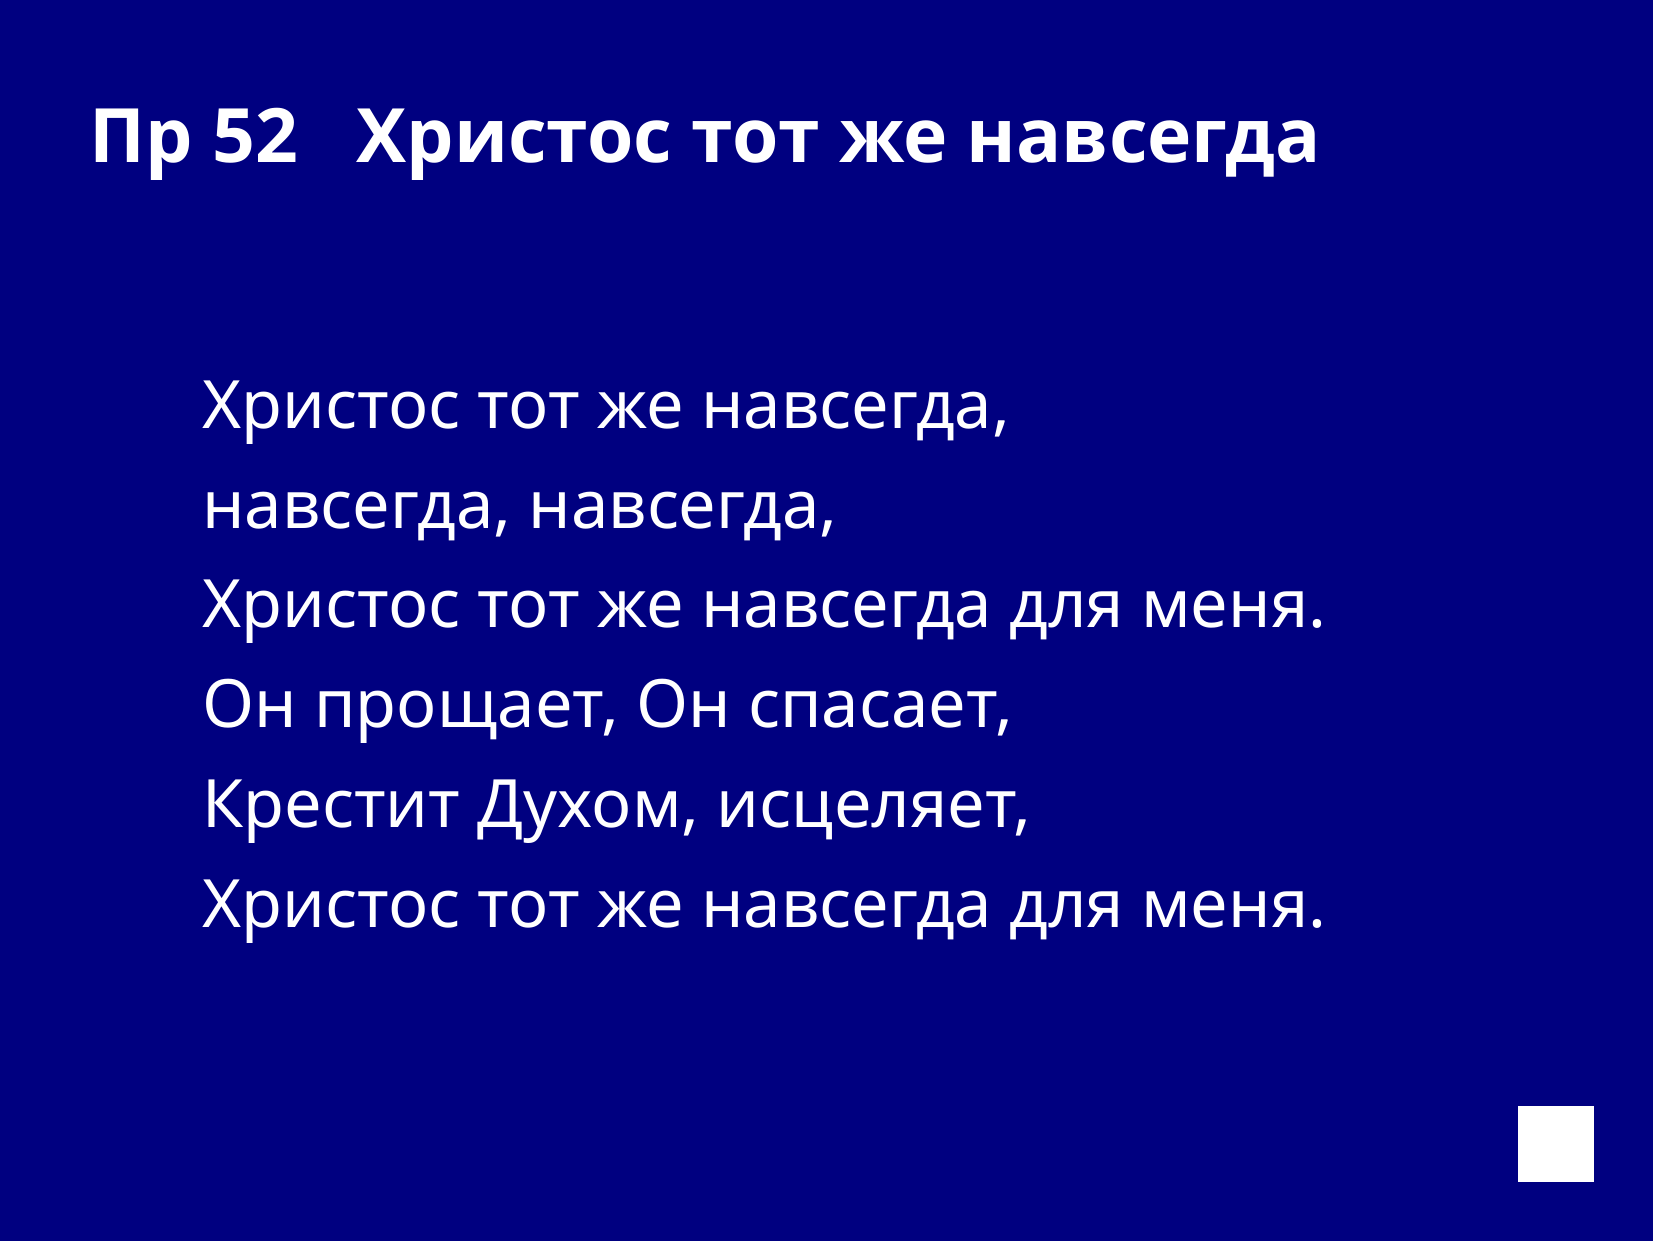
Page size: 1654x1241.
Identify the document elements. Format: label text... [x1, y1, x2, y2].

text_box [1518, 1106, 1594, 1182]
text_box Пр 52 Христос тот же навсегда [75, 75, 1576, 188]
text_box Христос тот же навсегда, навсегда, навсегда, Христос тот же навсегда для меня. Он прощает, Он спасает, Крестит Духом, исцеляет, Христос тот же навсегда для меня. [75, 188, 1576, 1163]
